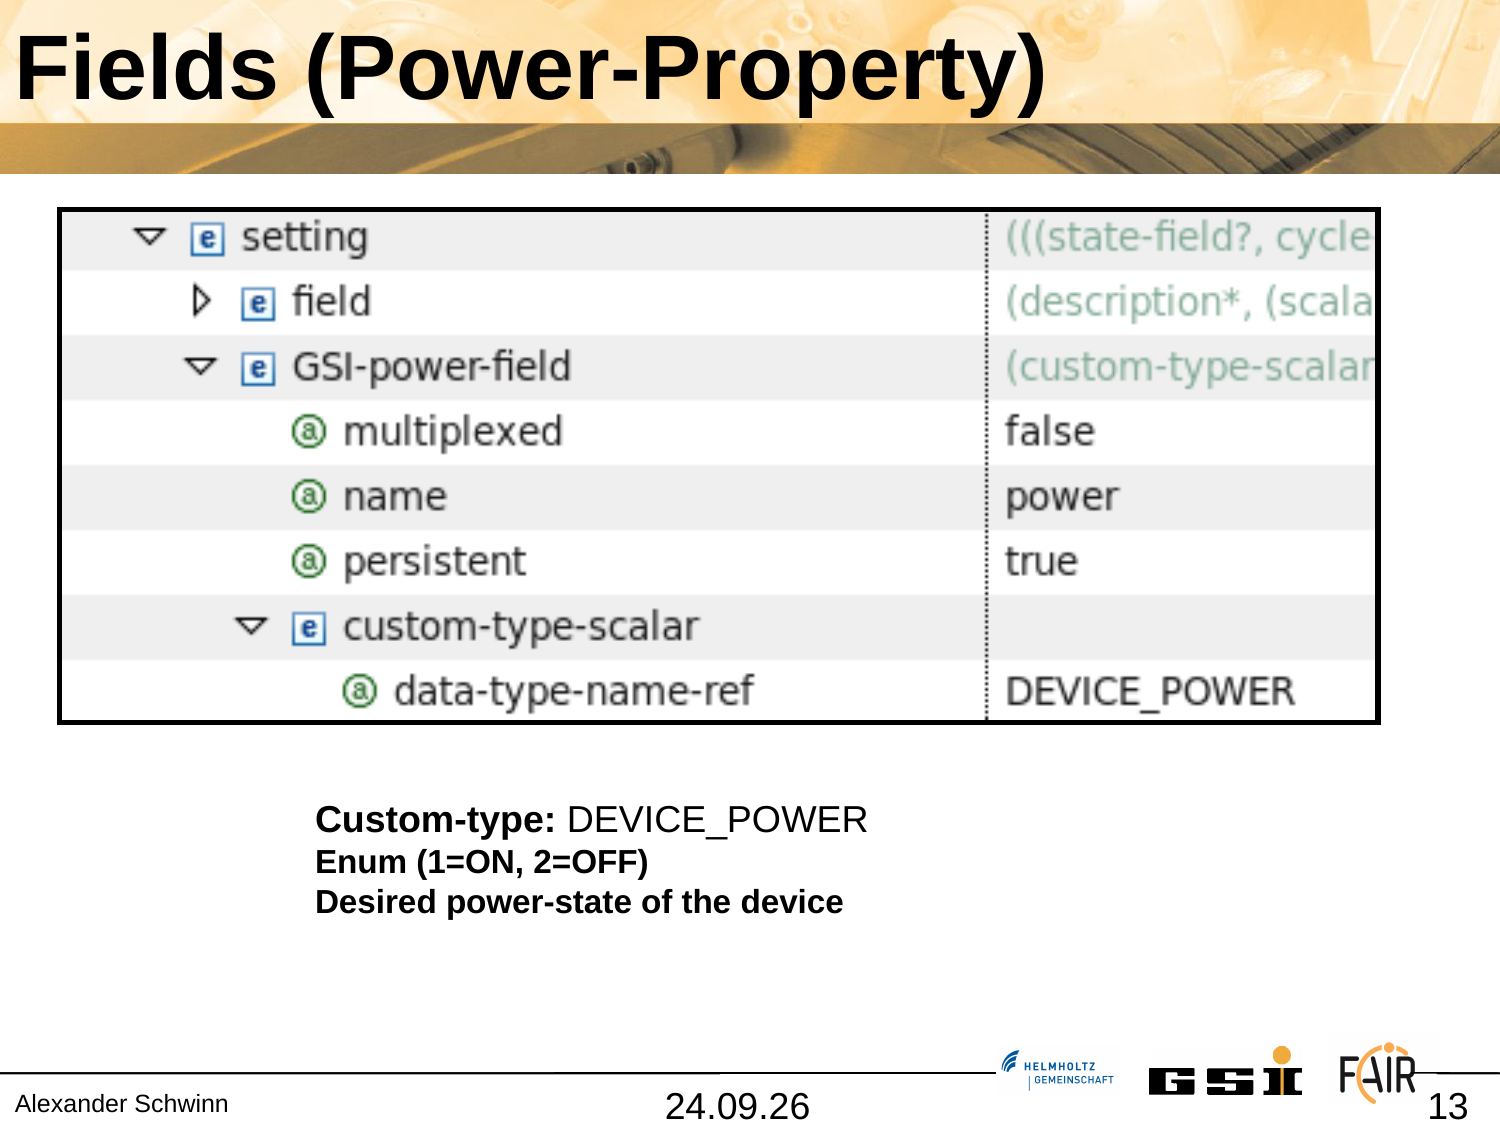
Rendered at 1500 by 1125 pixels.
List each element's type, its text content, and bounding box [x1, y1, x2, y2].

picture [996, 1046, 1121, 1095]
title Fields (Power-Property) [0, 0, 1500, 126]
picture [1328, 1034, 1439, 1106]
picture [62, 212, 1375, 720]
text_box Custom-type: DEVICE_POWER Enum (1=ON, 2=OFF) Desired power-state of the device [300, 787, 884, 968]
picture [1149, 1046, 1302, 1095]
picture [0, 126, 1500, 175]
